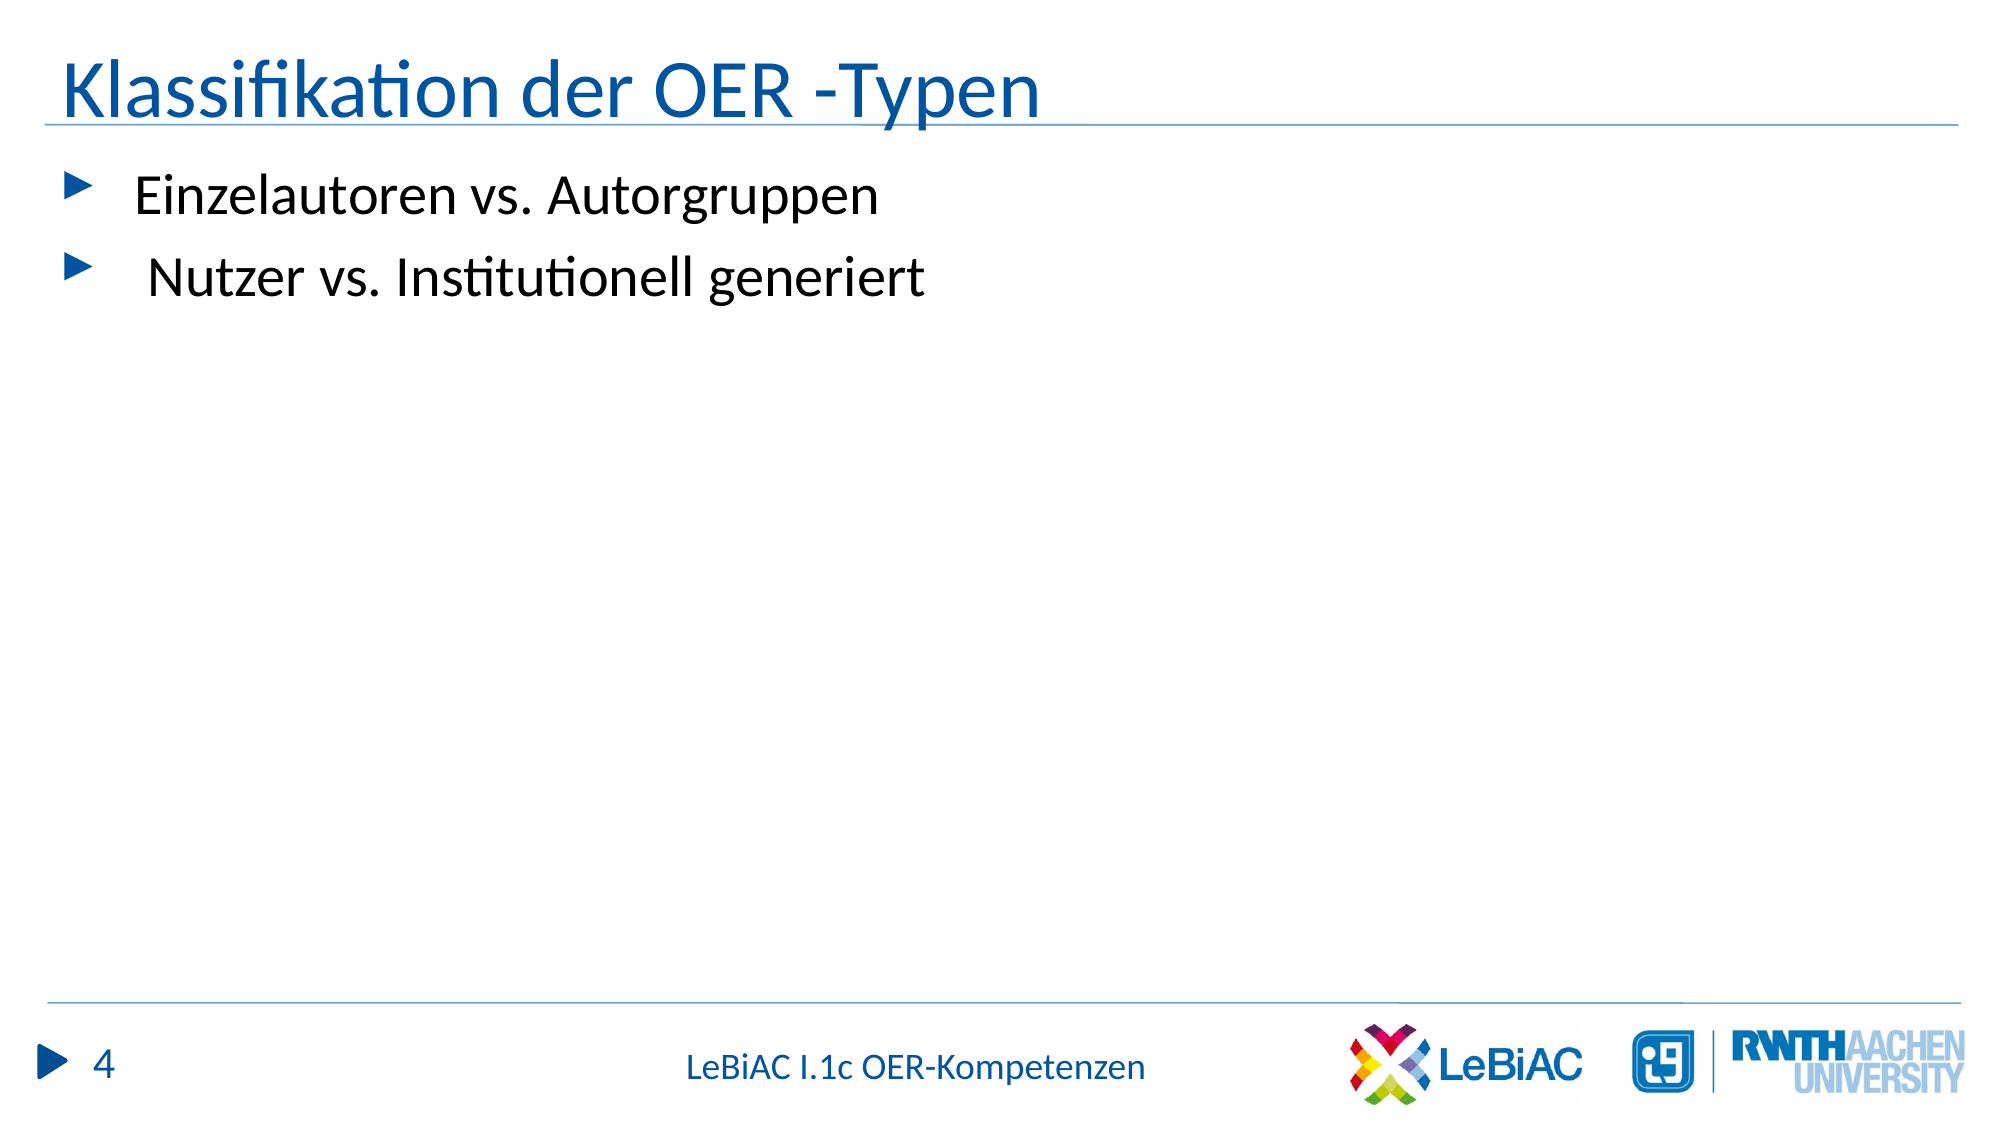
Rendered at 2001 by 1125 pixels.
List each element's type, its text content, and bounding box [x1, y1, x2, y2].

list Einzelautoren vs. Autorgruppen Nutzer vs. Institutionell generiert [44, 149, 1959, 988]
title Klassifikation der OER -Typen [47, 42, 1959, 125]
picture [1631, 1028, 1966, 1094]
picture [1350, 1024, 1582, 1105]
